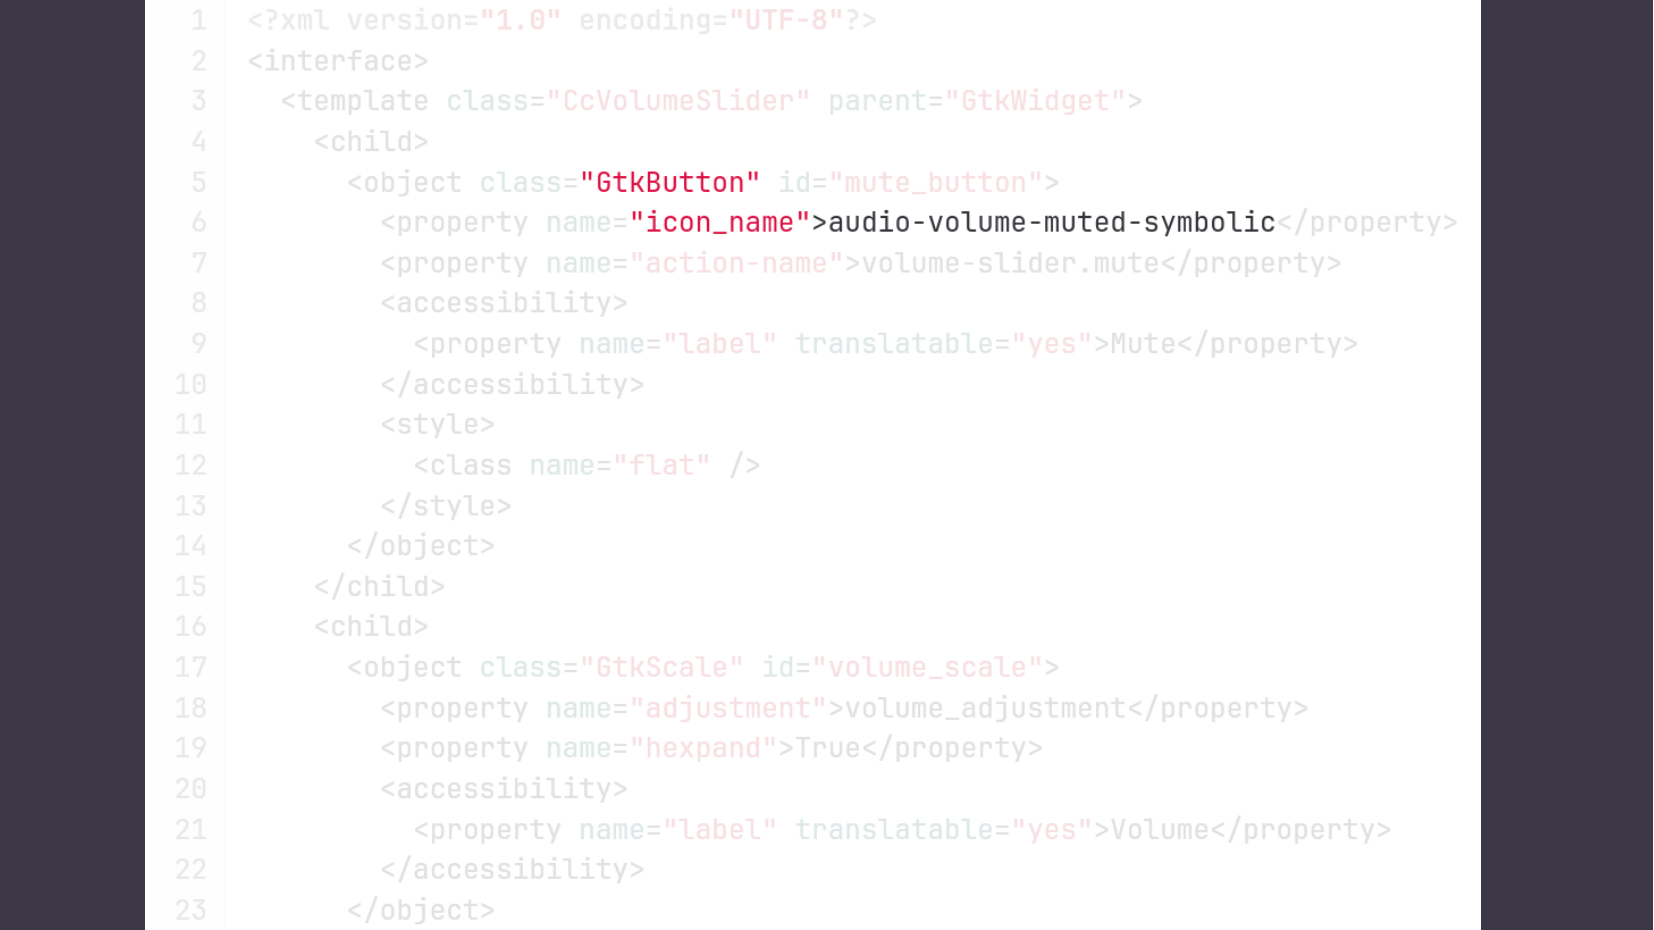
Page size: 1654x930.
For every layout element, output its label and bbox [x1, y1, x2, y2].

picture [145, 0, 1481, 930]
